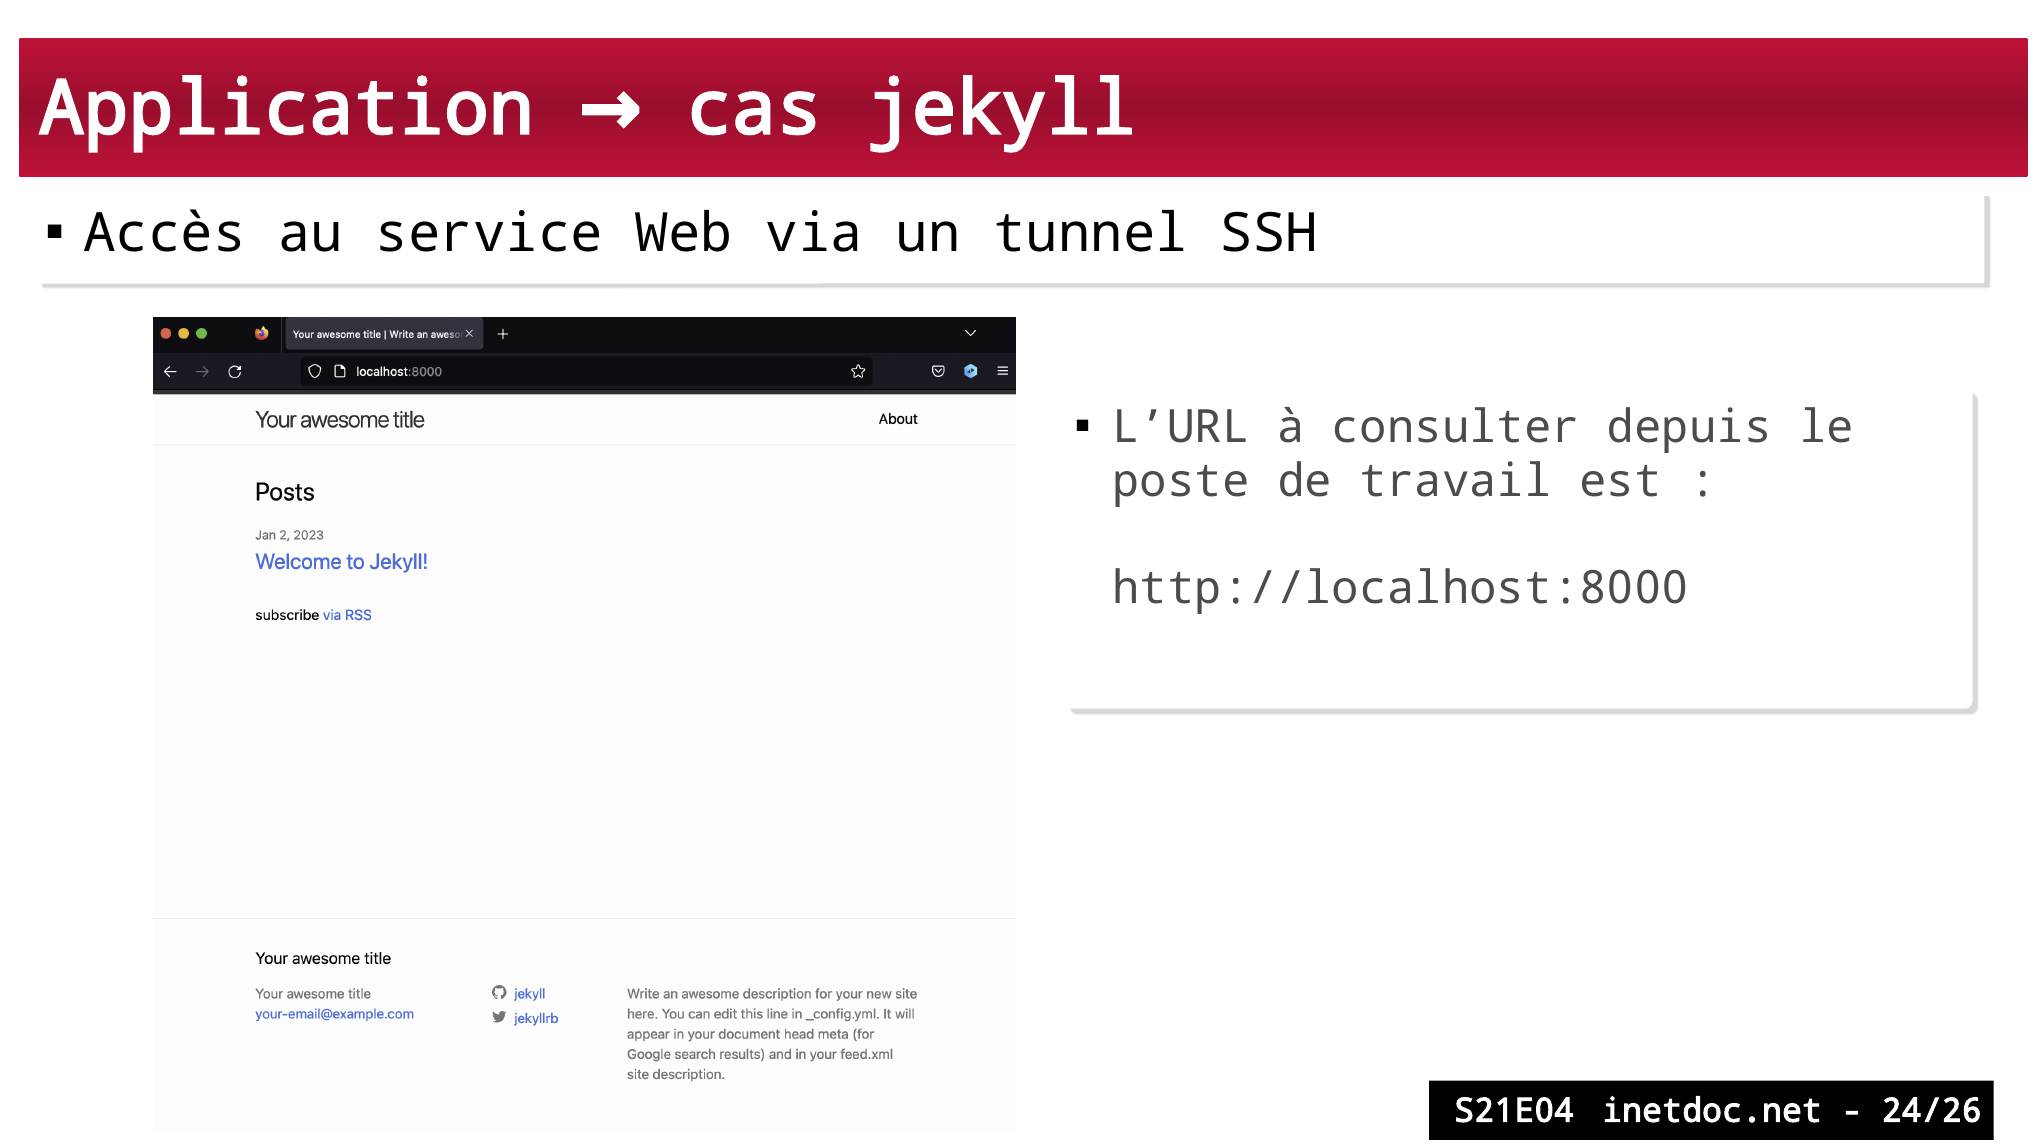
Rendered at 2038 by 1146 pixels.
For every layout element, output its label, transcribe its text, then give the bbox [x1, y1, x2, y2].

text_box Accès au service Web via un tunnel SSH [35, 188, 1985, 284]
text_box Application → cas jekyll [19, 38, 2028, 177]
picture [153, 317, 1016, 1133]
text_box L’URL à consulter depuis le poste de travail est : http://localhost:8000 [1062, 386, 1973, 709]
text_box S21E04 inetdoc.net - <numéro>/26 [1429, 1080, 1994, 1140]
